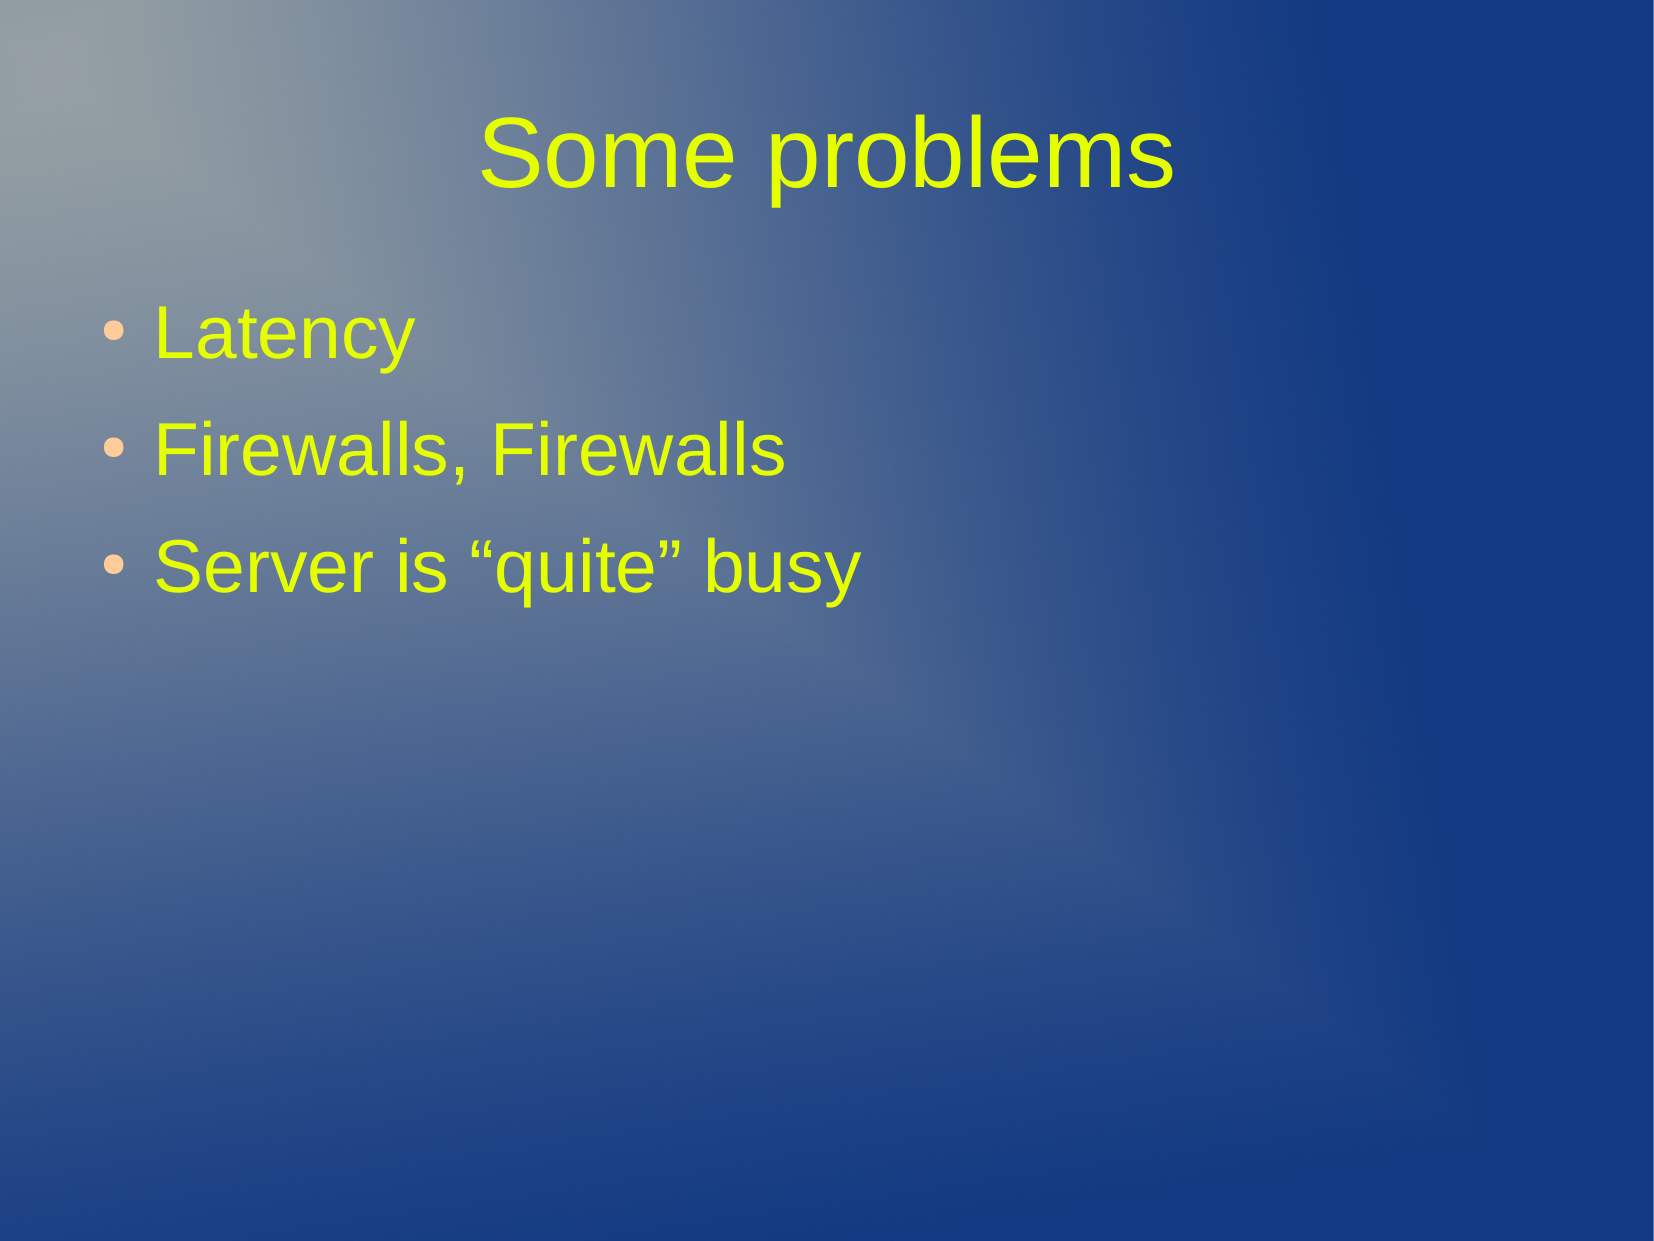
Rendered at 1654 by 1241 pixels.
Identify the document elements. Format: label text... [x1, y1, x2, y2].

title Some problems [82, 49, 1571, 257]
picture [0, 0, 1654, 1241]
list Latency Firewalls, Firewalls Server is “quite” busy [82, 290, 1571, 1109]
